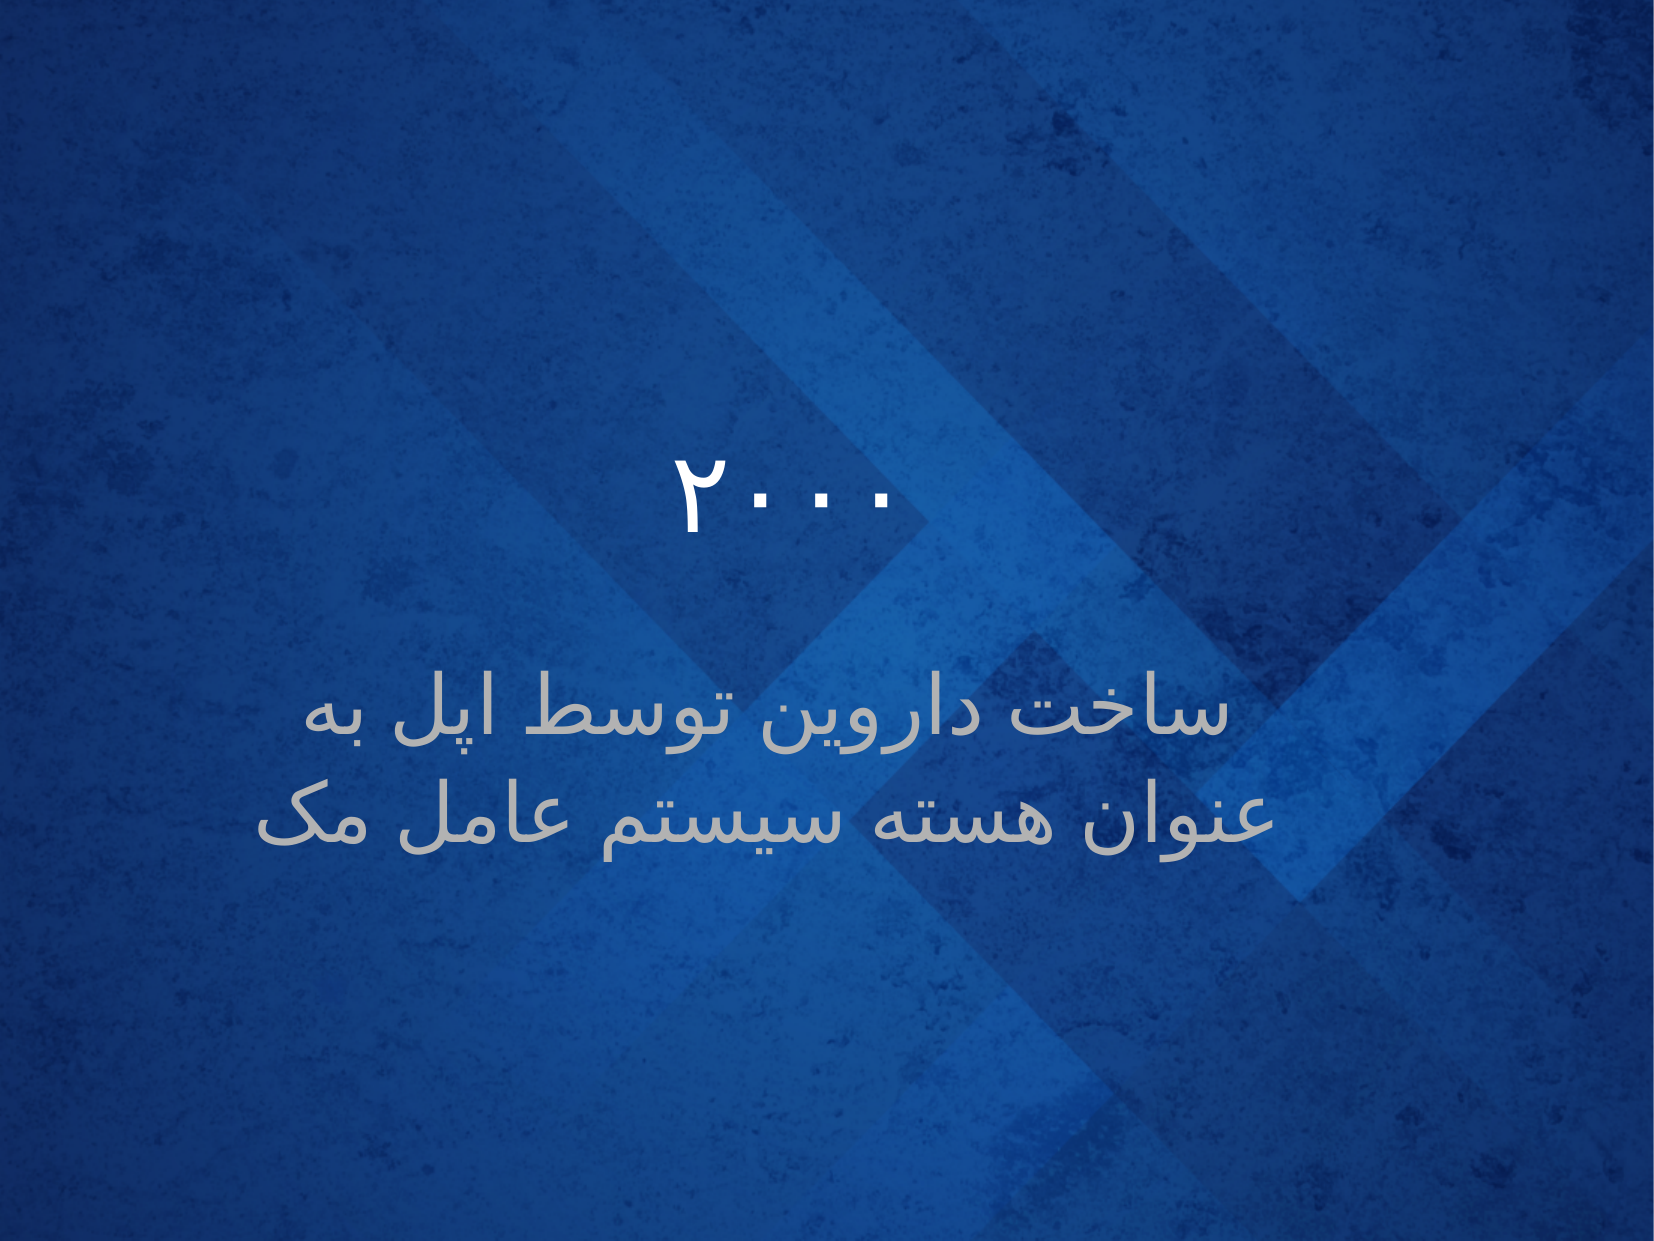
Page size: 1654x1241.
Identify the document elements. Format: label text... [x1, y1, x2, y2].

subtitle ساخت داروین توسط اپل به عنوان هسته سیستم عامل مک [194, 598, 1341, 939]
picture [0, 0, 1654, 1241]
title ۲۰۰۰ [194, 383, 1388, 628]
